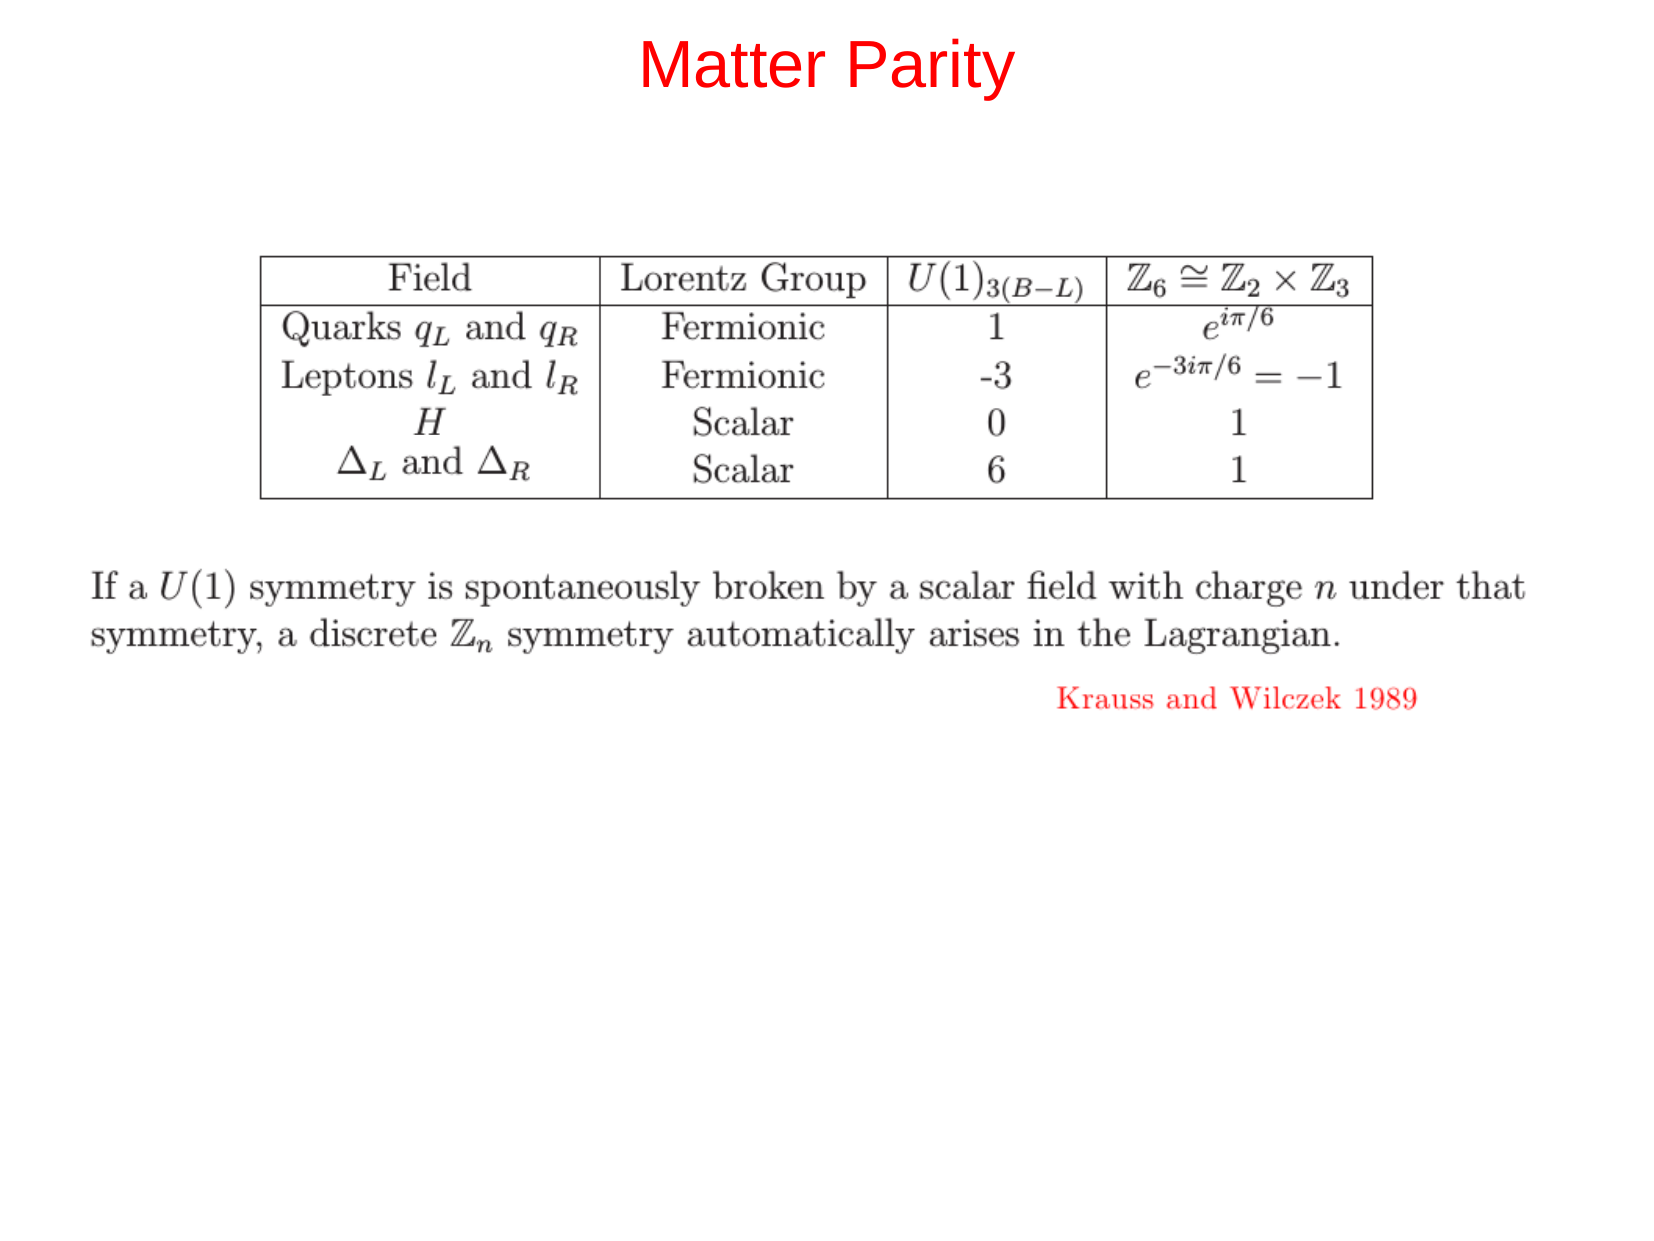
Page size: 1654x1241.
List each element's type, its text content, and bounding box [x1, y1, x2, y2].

title Matter Parity [83, 0, 1572, 168]
picture [207, 209, 1447, 528]
picture [77, 555, 1576, 734]
